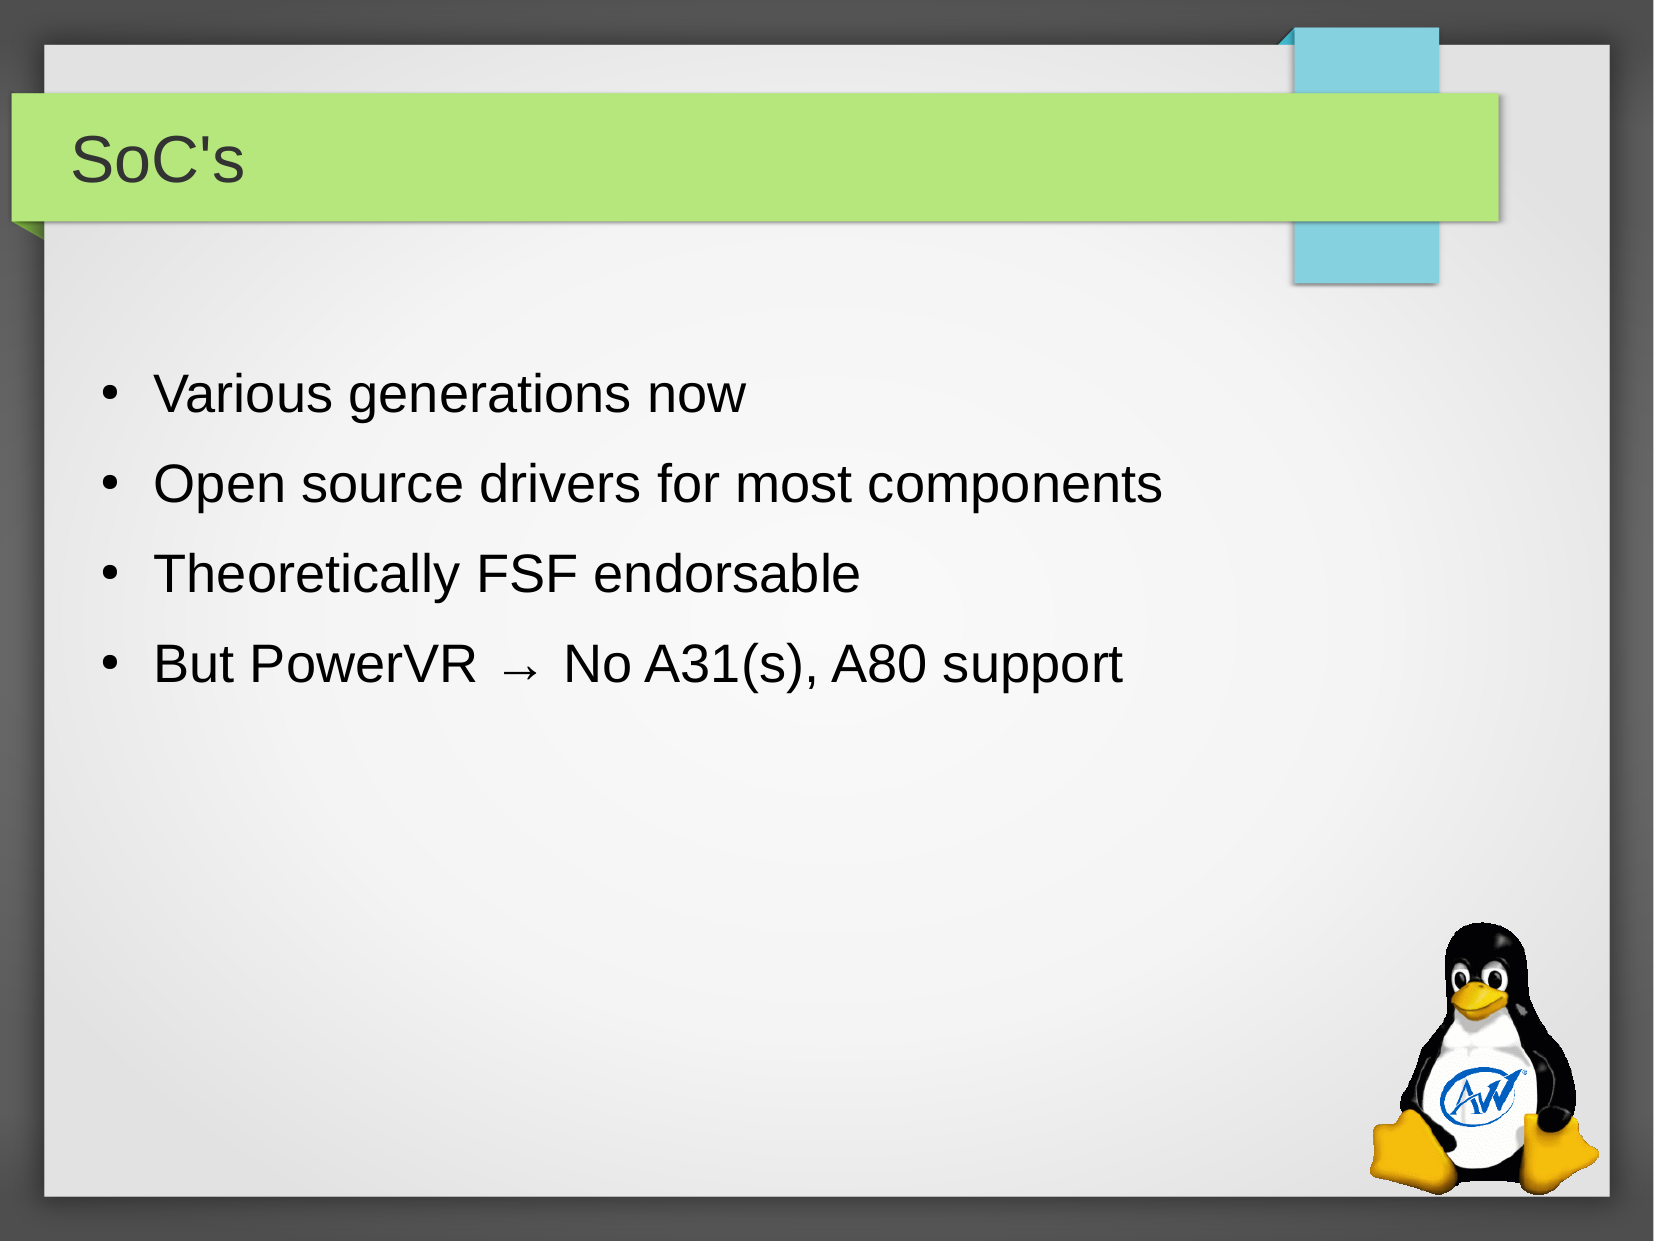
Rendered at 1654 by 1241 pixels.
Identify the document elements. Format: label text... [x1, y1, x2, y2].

title SoC's [70, 106, 1229, 213]
list Various generations now Open source drivers for most components Theoretically FSF endorsable But PowerVR → No A31(s), A80 support [82, 343, 1538, 1063]
picture [0, 0, 1654, 1241]
